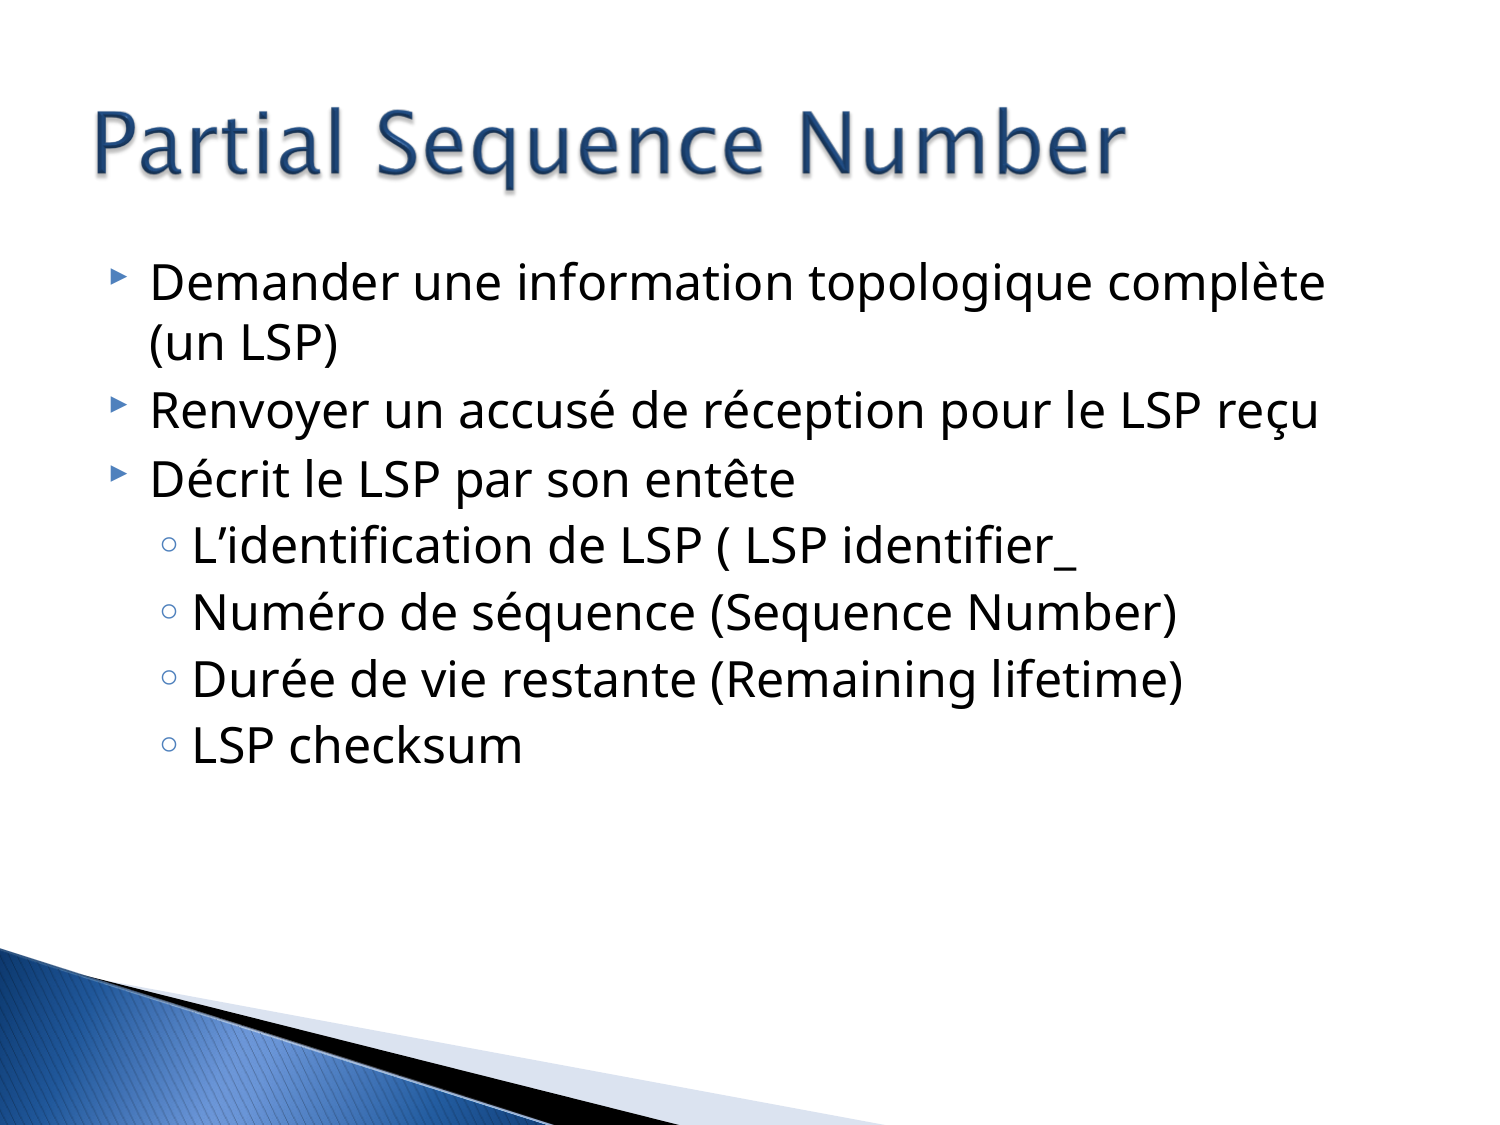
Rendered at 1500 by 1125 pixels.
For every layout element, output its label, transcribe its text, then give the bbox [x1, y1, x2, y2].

text_box [75, 45, 1426, 234]
list Demander une information topologique complète (un LSP) Renvoyer un accusé de réception pour le LSP reçu Décrit le LSP par son entête L’identification de LSP ( LSP identifier_ Numéro de séquence (Sequence Number) Durée de vie restante (Remaining lifetime) LSP checksum [75, 242, 1426, 986]
picture [0, 947, 559, 1125]
